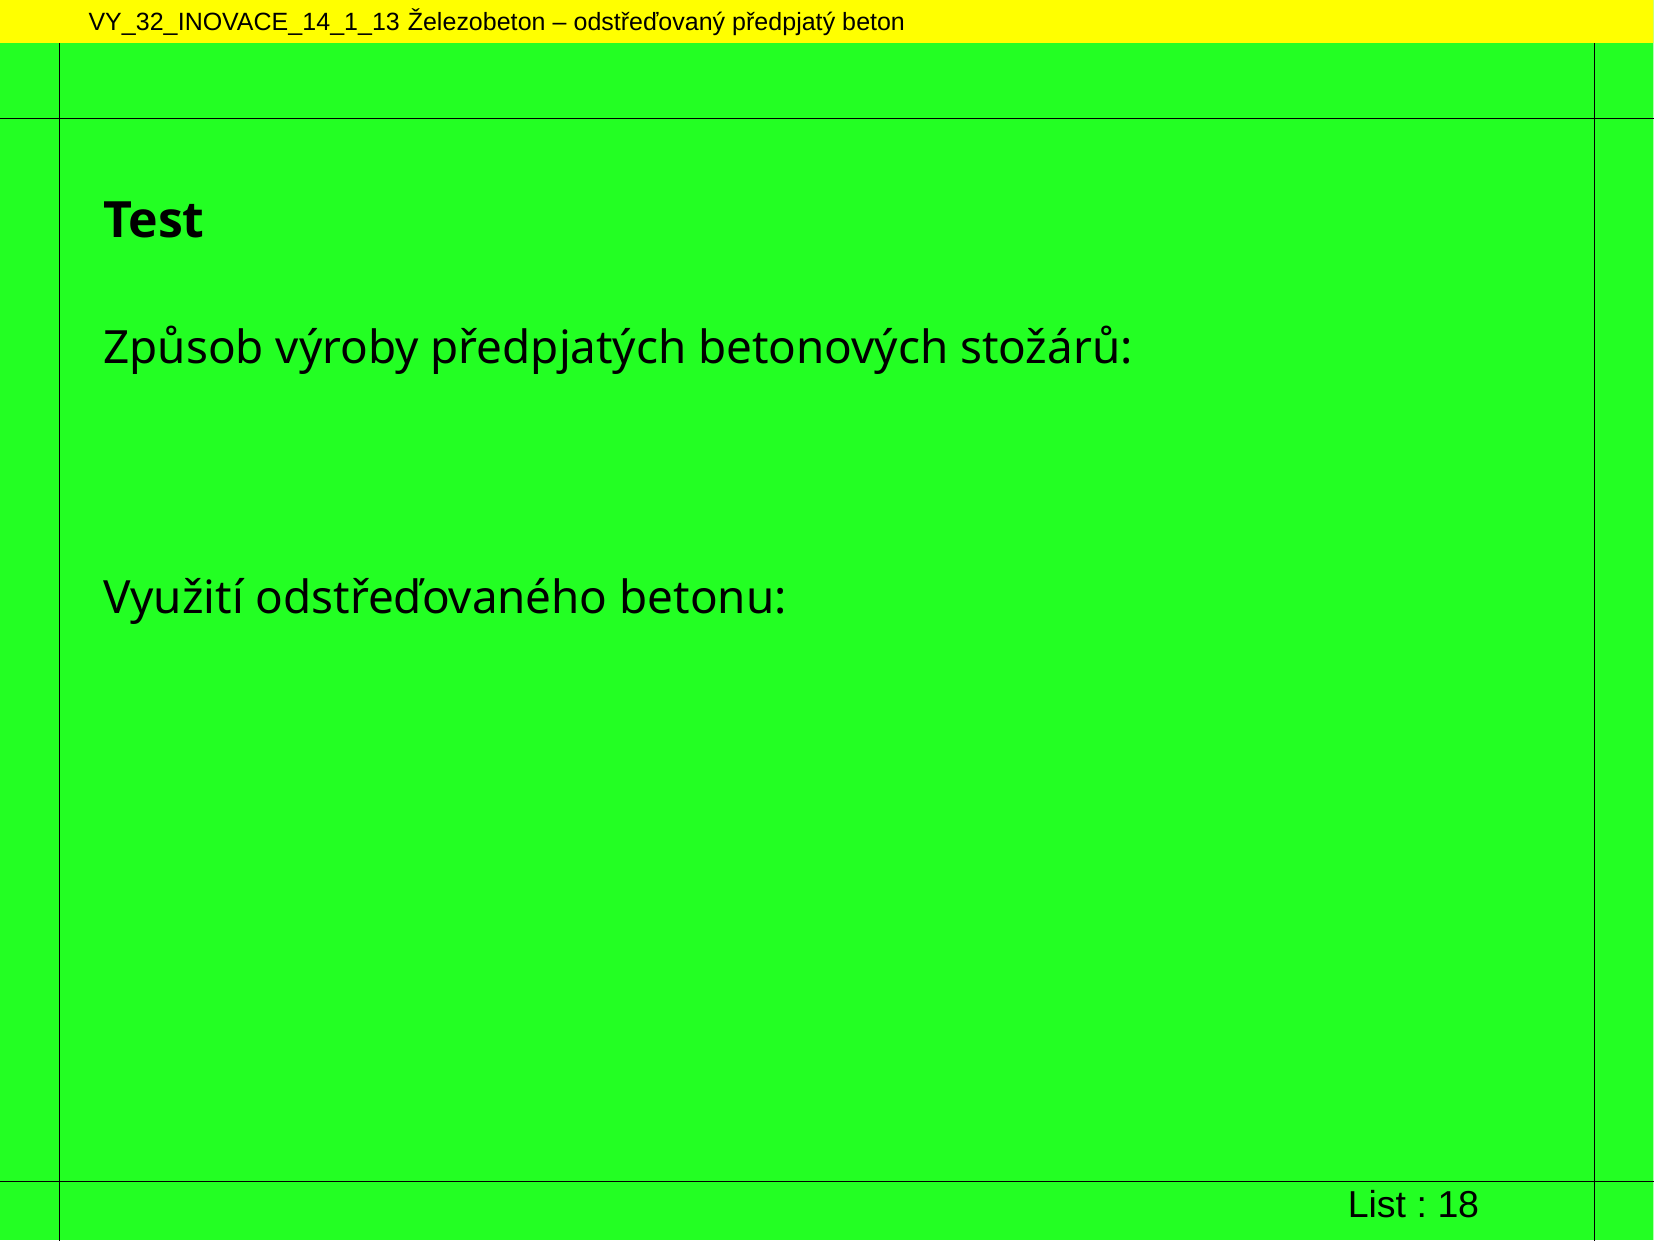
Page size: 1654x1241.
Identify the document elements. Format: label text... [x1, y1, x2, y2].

text_box List : <číslo> [1357, 1176, 1599, 1241]
text_box Test Způsob výroby předpjatých betonových stožárů: Využití odstřeďovaného betonu: [88, 176, 1565, 811]
text_box VY_32_INOVACE_14_1_13 Železobeton – odstřeďovaný předpjatý beton [0, 0, 1654, 43]
